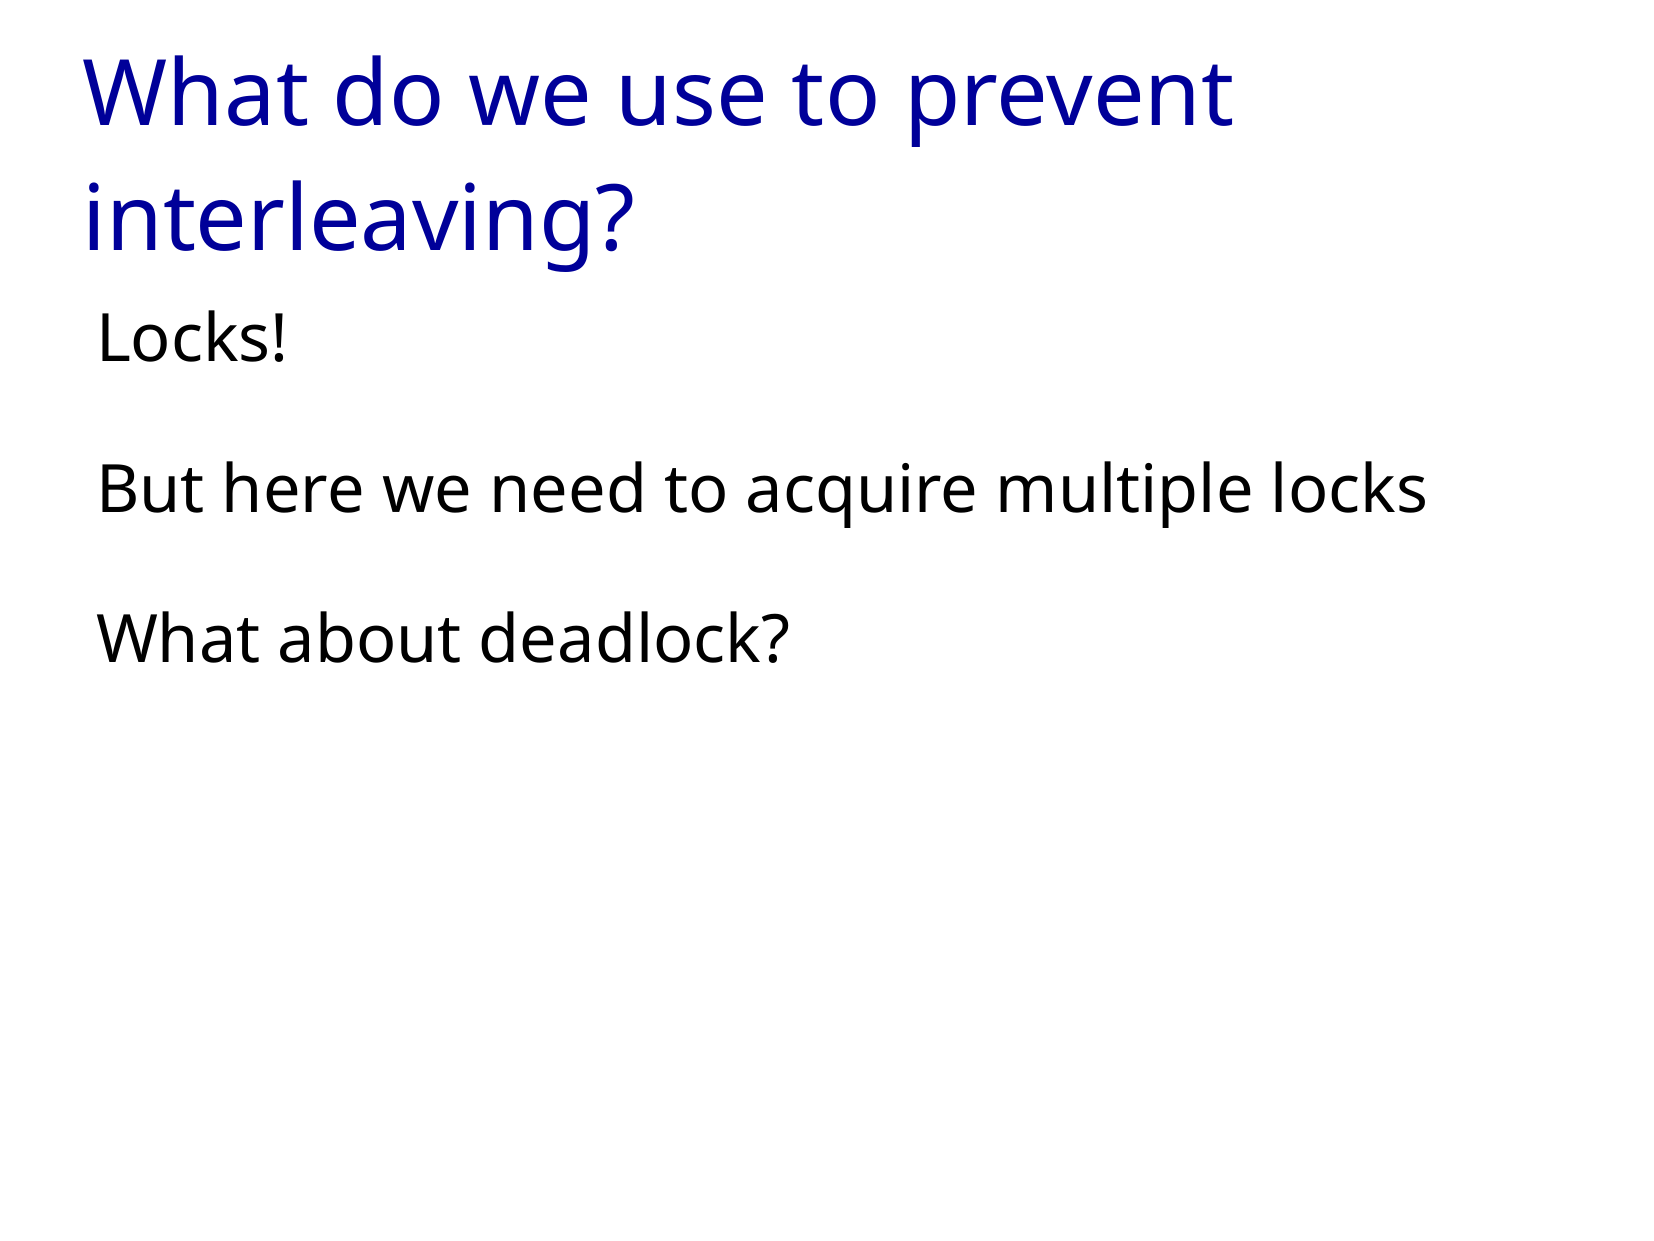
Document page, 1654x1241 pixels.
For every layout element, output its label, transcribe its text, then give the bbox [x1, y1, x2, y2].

list Locks! But here we need to acquire multiple locks What about deadlock? [60, 290, 1571, 1096]
title What do we use to prevent interleaving? [82, 49, 1571, 257]
